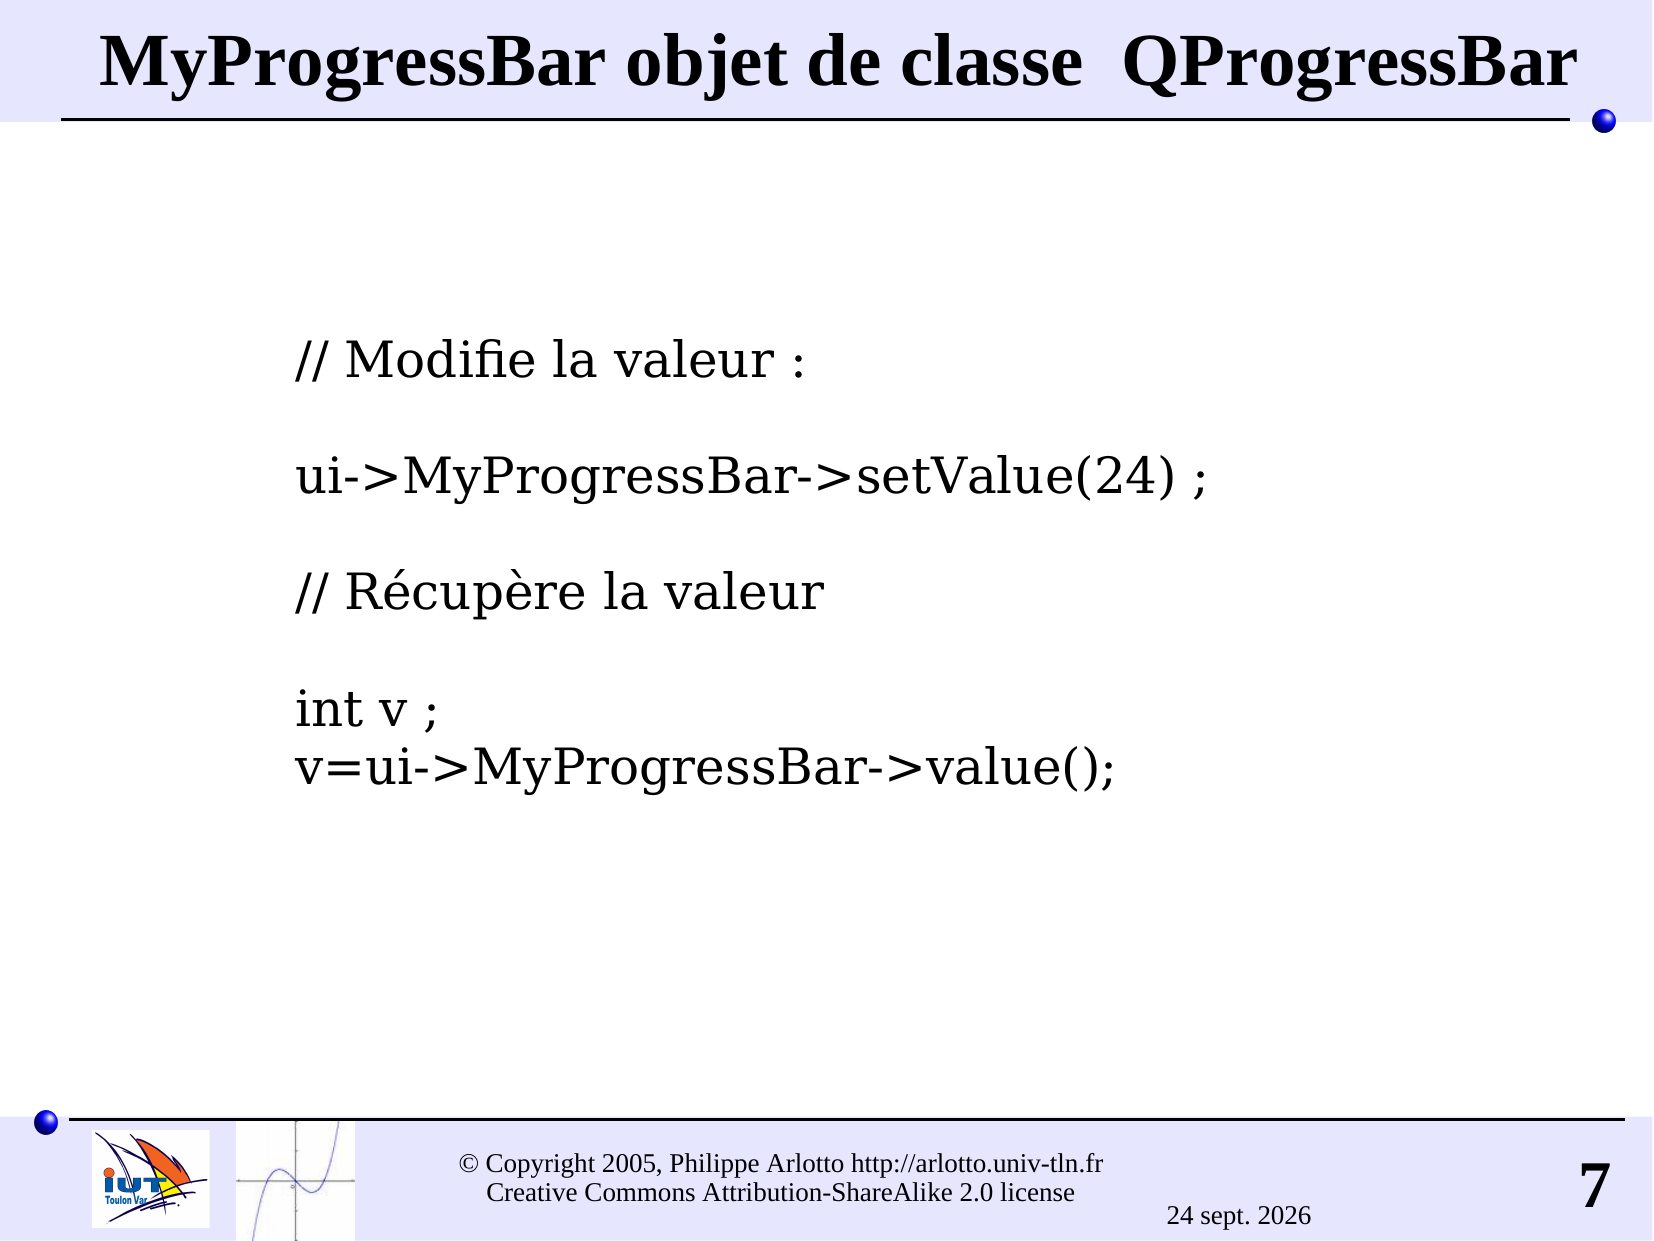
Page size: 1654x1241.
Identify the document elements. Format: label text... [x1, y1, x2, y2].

picture [236, 1121, 355, 1241]
text_box // Modifie la valeur : ui->MyProgressBar->setValue(24) ; // Récupère la valeur int v ; v=ui->MyProgressBar->value(); [295, 330, 1211, 855]
title MyProgressBar objet de classe QProgressBar [95, 11, 1585, 110]
